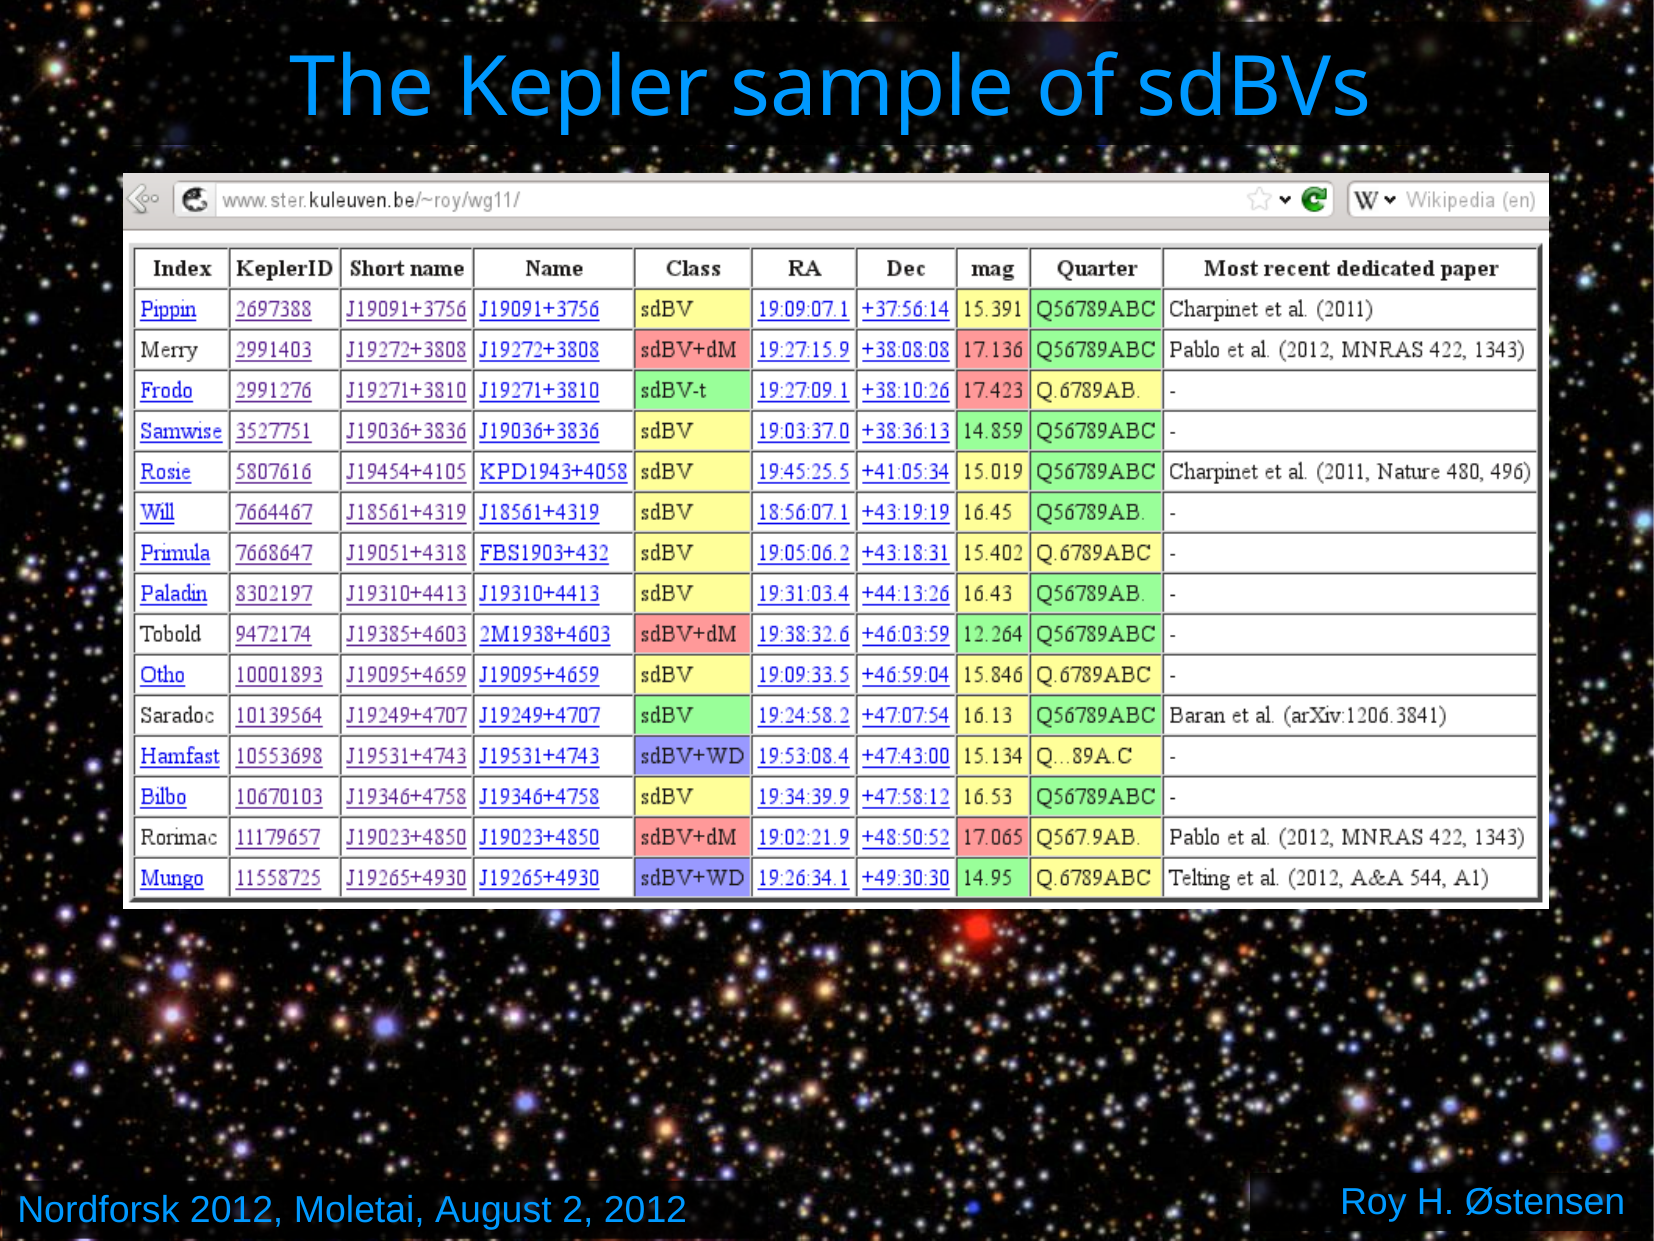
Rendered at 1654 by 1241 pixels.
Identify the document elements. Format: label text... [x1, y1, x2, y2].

picture [0, 0, 1654, 1241]
title The Kepler sample of sdBVs [125, 21, 1538, 145]
